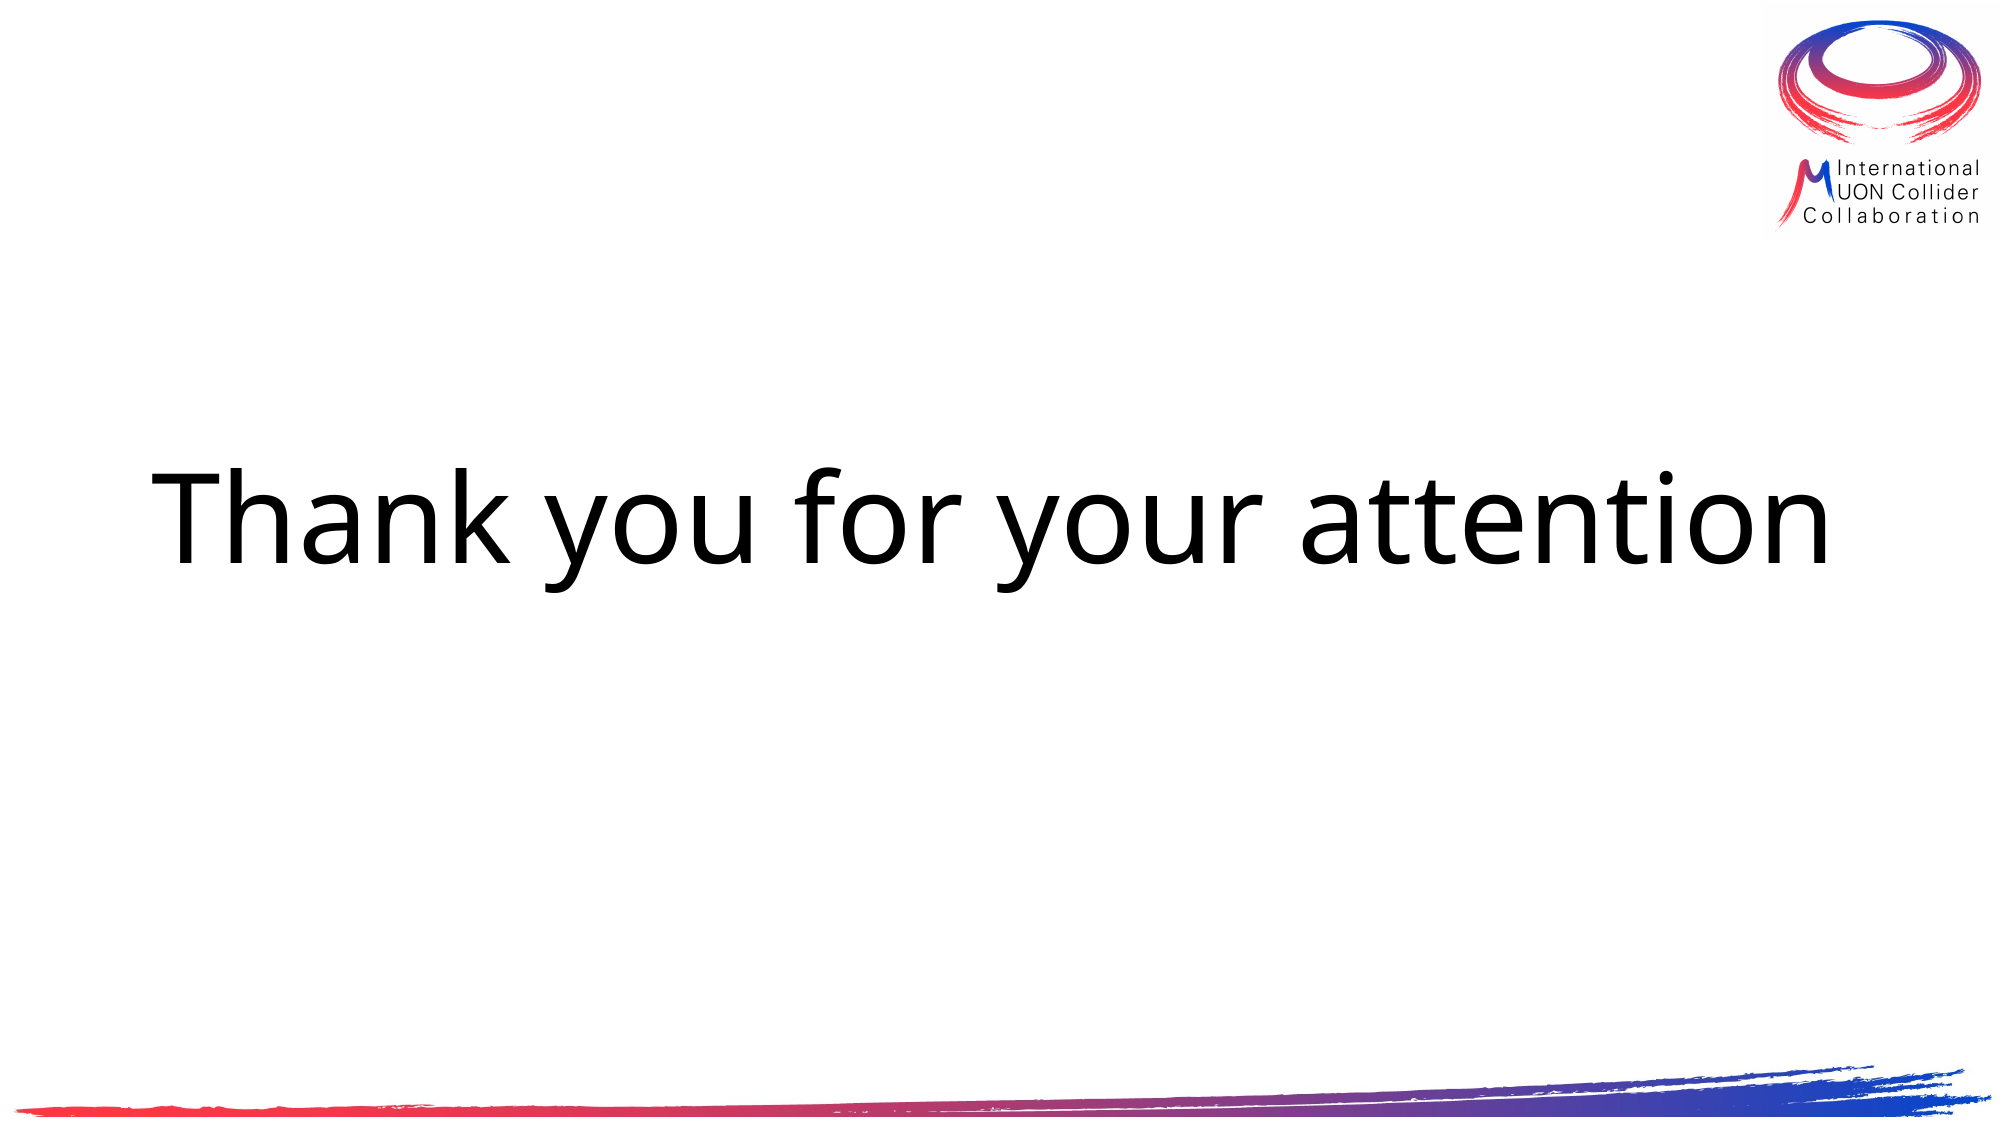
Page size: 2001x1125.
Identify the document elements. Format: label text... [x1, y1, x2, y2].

picture [1762, 2, 2000, 240]
title Thank you for your attention [136, 280, 1862, 749]
picture [0, 1058, 2000, 1117]
